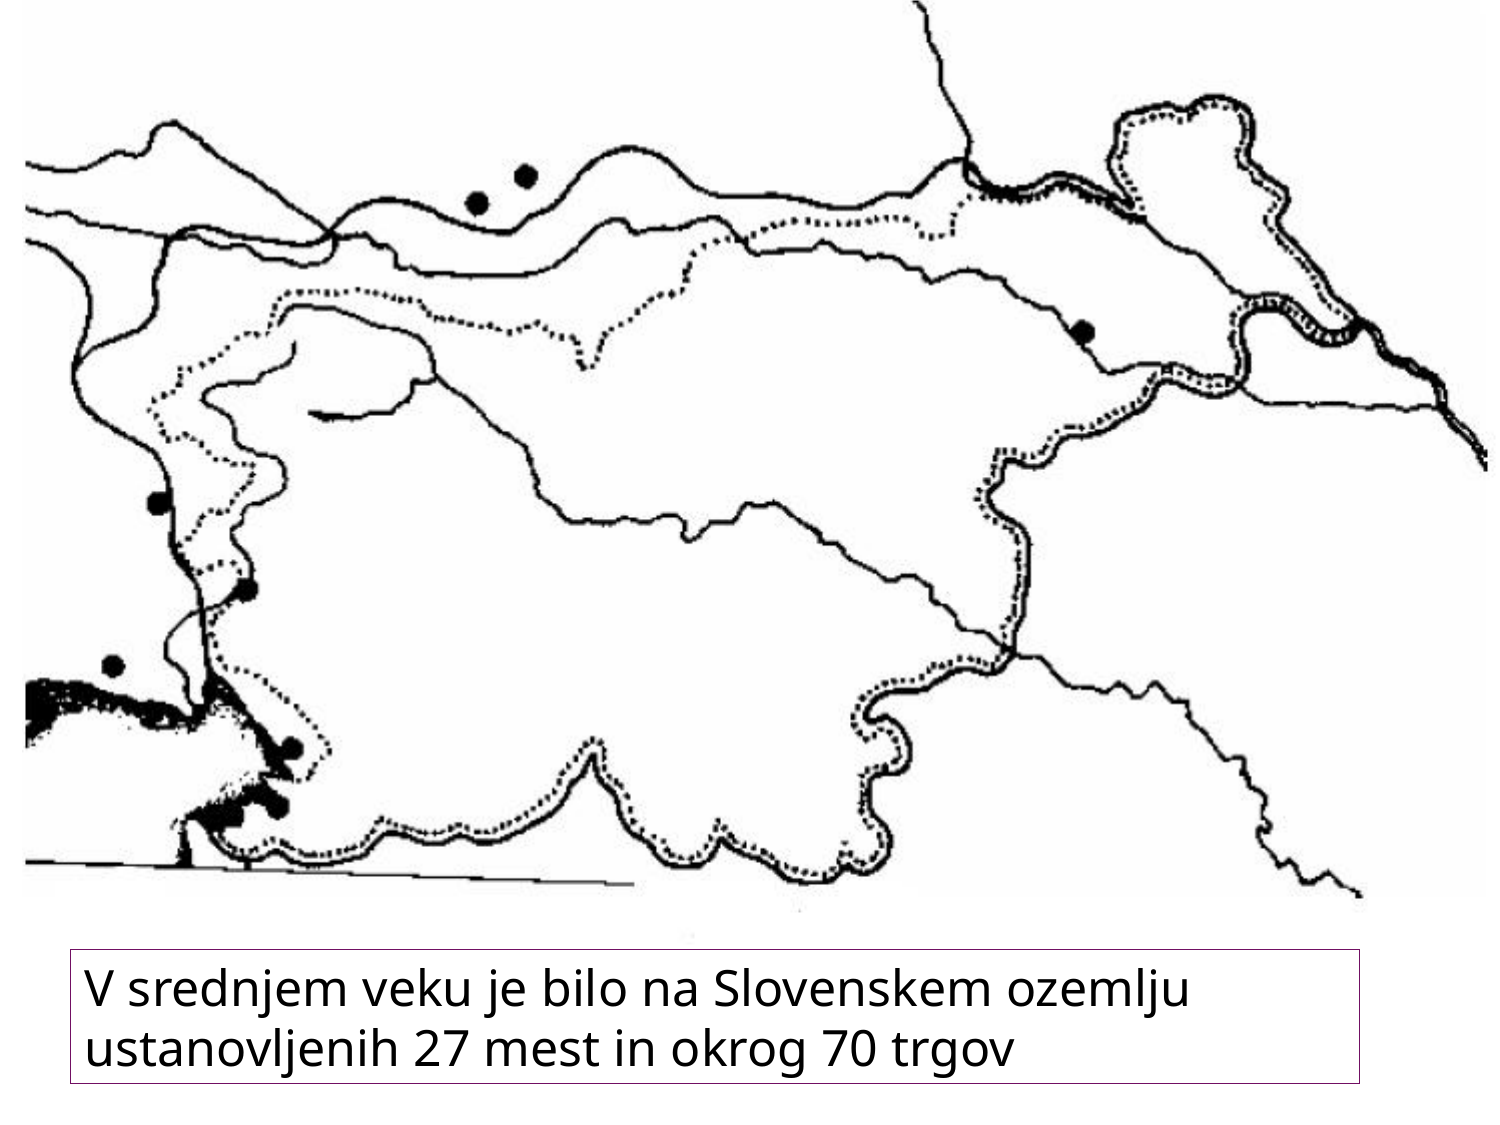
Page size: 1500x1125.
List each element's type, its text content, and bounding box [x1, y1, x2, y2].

text_box V srednjem veku je bilo na Slovenskem ozemlju ustanovljenih 27 mest in okrog 70 trgov [70, 949, 1360, 1084]
picture [22, 0, 1500, 961]
